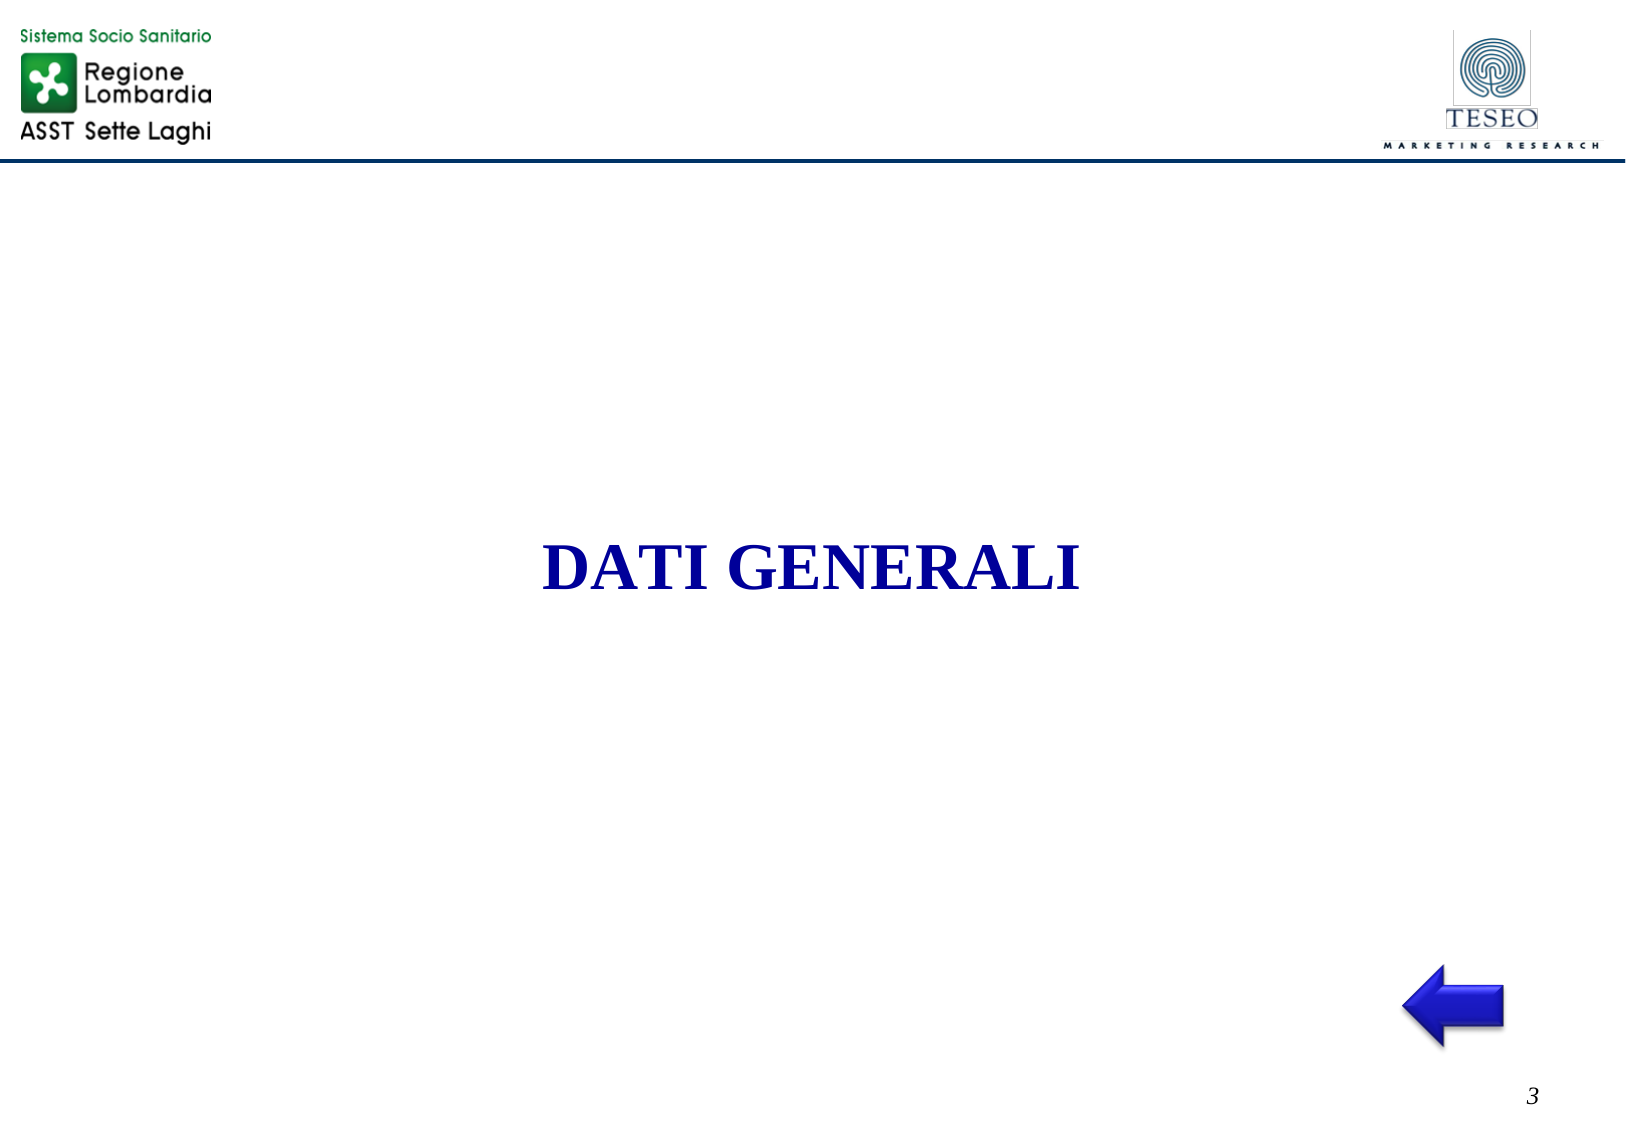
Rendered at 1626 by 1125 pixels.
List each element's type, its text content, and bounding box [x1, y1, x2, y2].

picture [21, 26, 211, 148]
picture [1393, 959, 1512, 1060]
text_box DATI GENERALI [121, 469, 1504, 657]
picture [1381, 30, 1604, 149]
